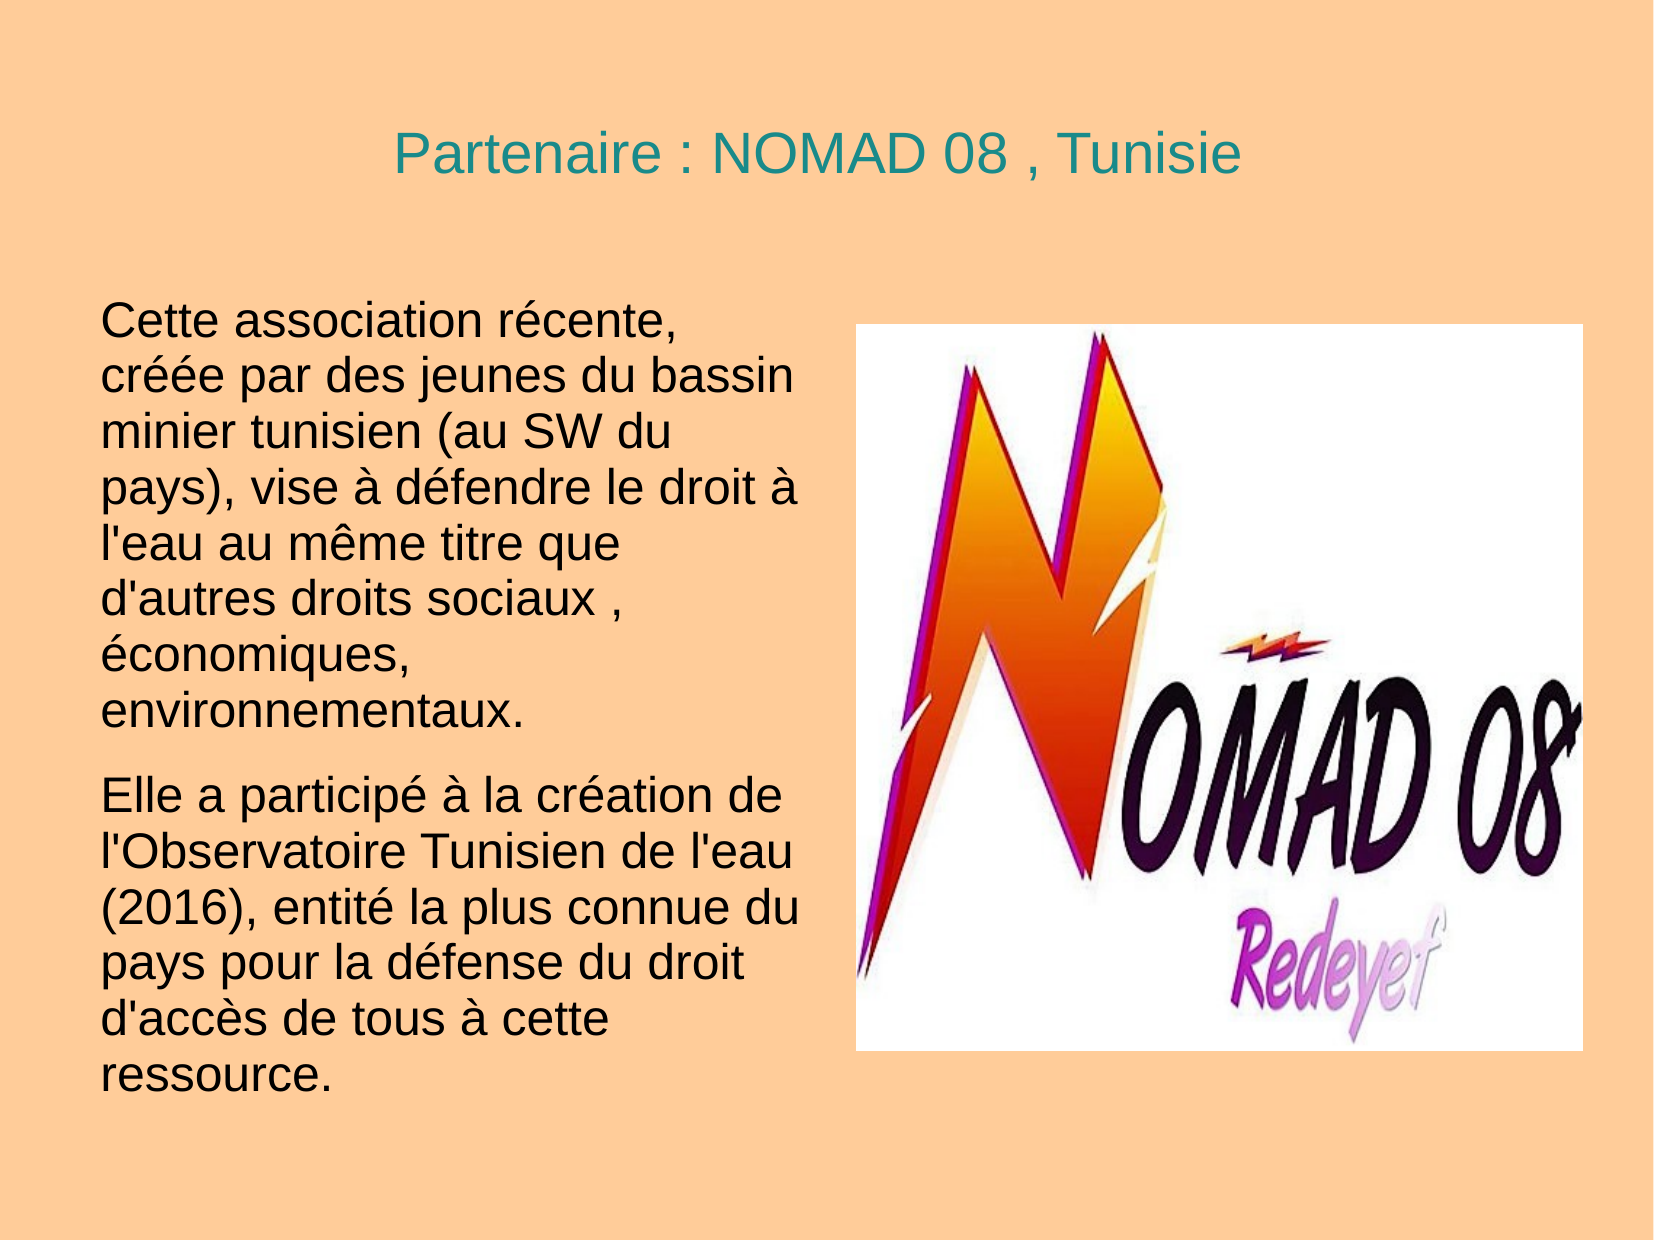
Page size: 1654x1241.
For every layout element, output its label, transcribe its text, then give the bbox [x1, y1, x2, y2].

list Cette association récente, créée par des jeunes du bassin minier tunisien (au SW du pays), vise à défendre le droit à l'eau au même titre que d'autres droits sociaux , économiques, environnementaux. Elle a participé à la création de l'Observatoire Tunisien de l'eau (2016), entité la plus connue du pays pour la défense du droit d'accès de tous à cette ressource. [29, 206, 809, 1212]
title Partenaire : NOMAD 08 , Tunisie [82, 49, 1571, 257]
picture [856, 324, 1583, 1051]
